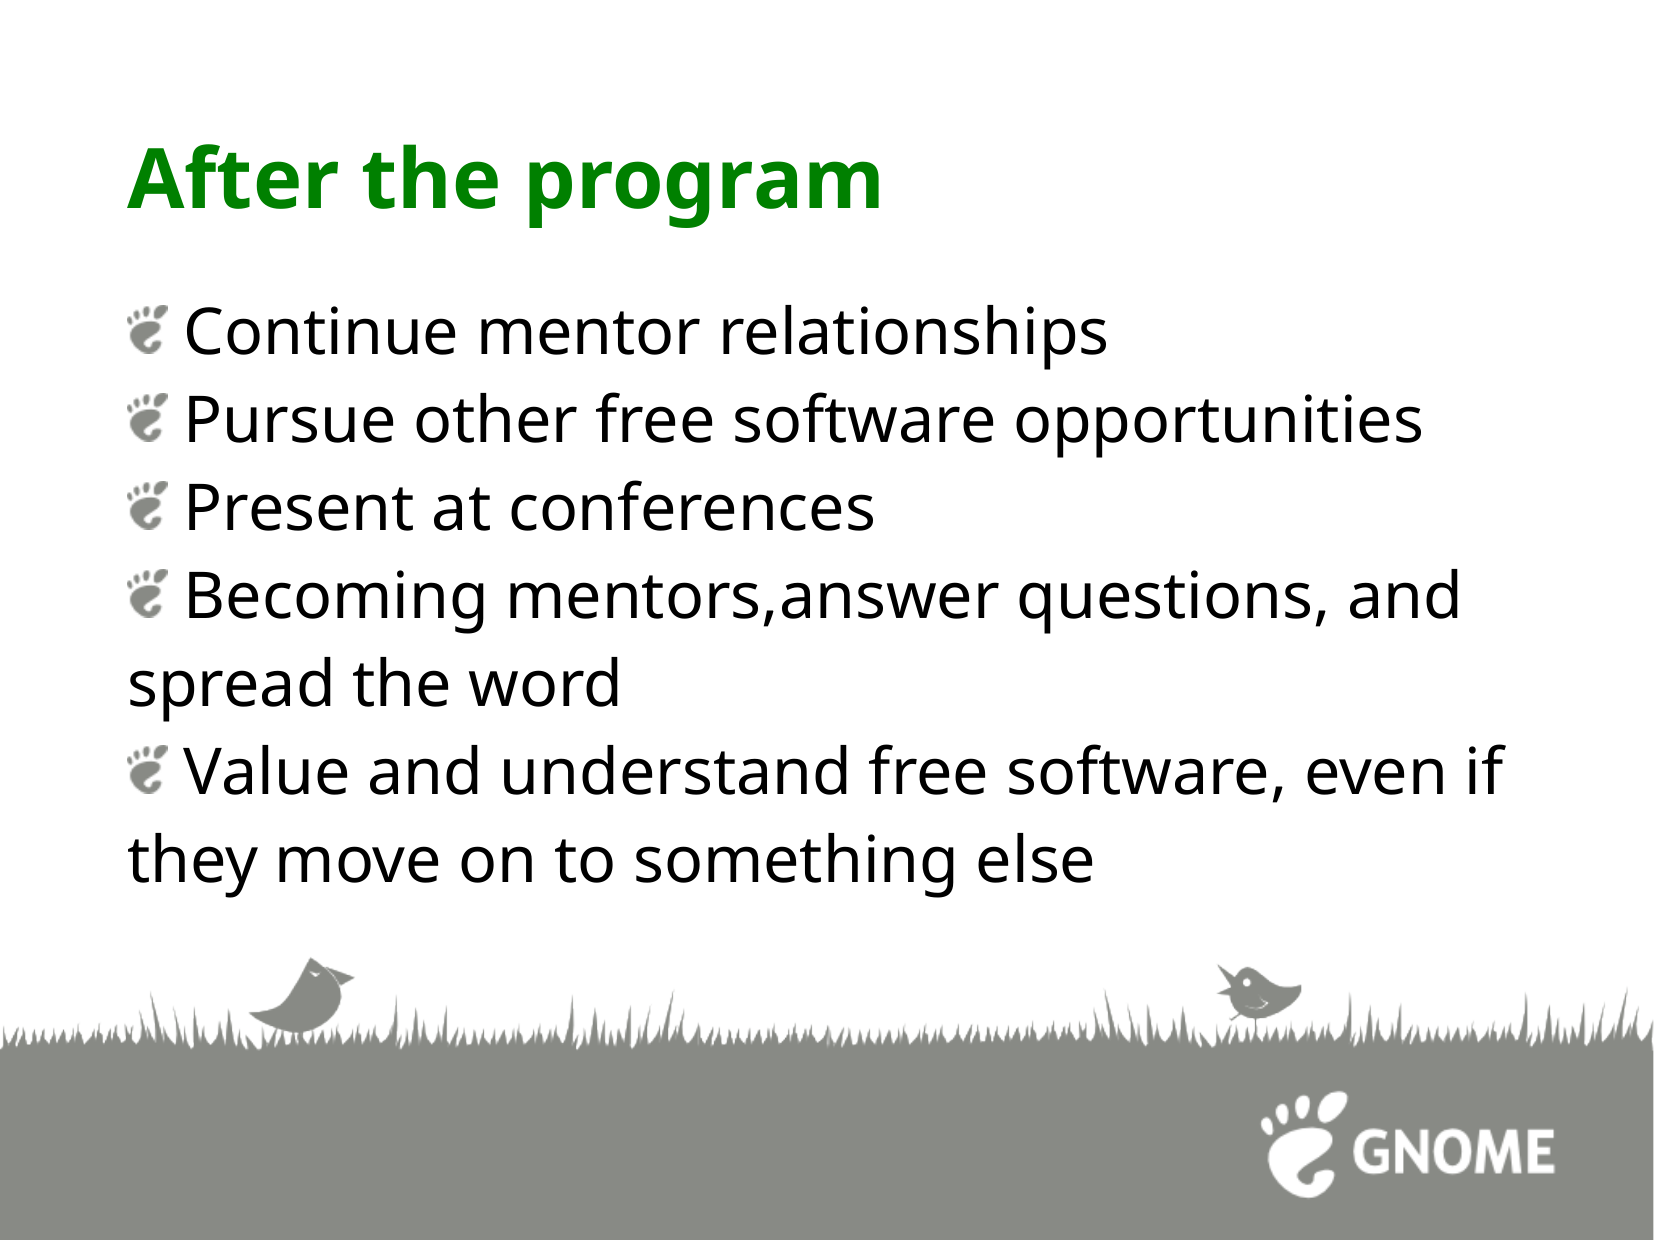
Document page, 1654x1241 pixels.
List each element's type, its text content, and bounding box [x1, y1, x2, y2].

picture [0, 0, 1654, 1241]
text_box After the program [112, 112, 1654, 239]
text_box Continue mentor relationships Pursue other free software opportunities Present at conferences Becoming mentors,answer questions, and spread the word Value and understand free software, even if they move on to something else [112, 277, 1654, 901]
